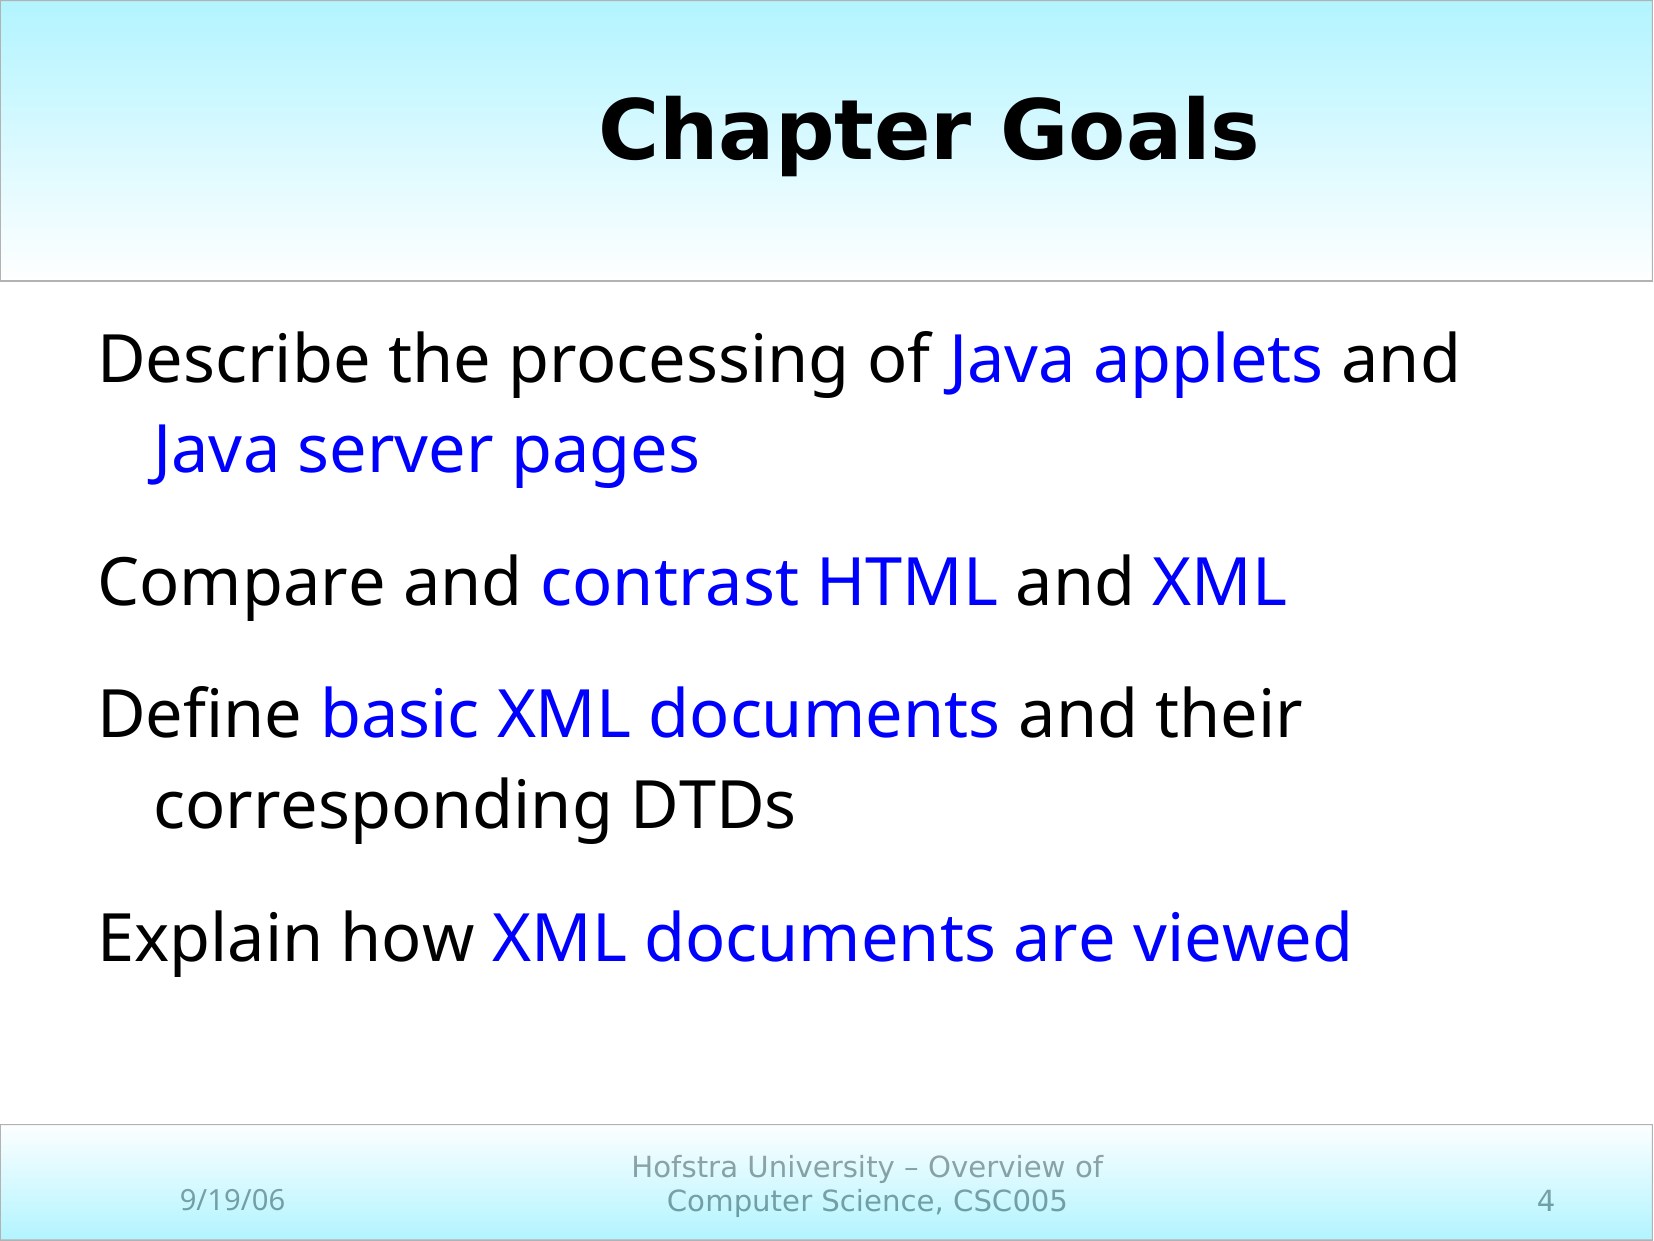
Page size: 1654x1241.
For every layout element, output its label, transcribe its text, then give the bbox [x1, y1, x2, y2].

title Chapter Goals [247, 27, 1612, 235]
list Describe the processing of Java applets and Java server pages Compare and contrast HTML and XML Define basic XML documents and their corresponding DTDs Explain how XML documents are viewed [82, 303, 1571, 1131]
